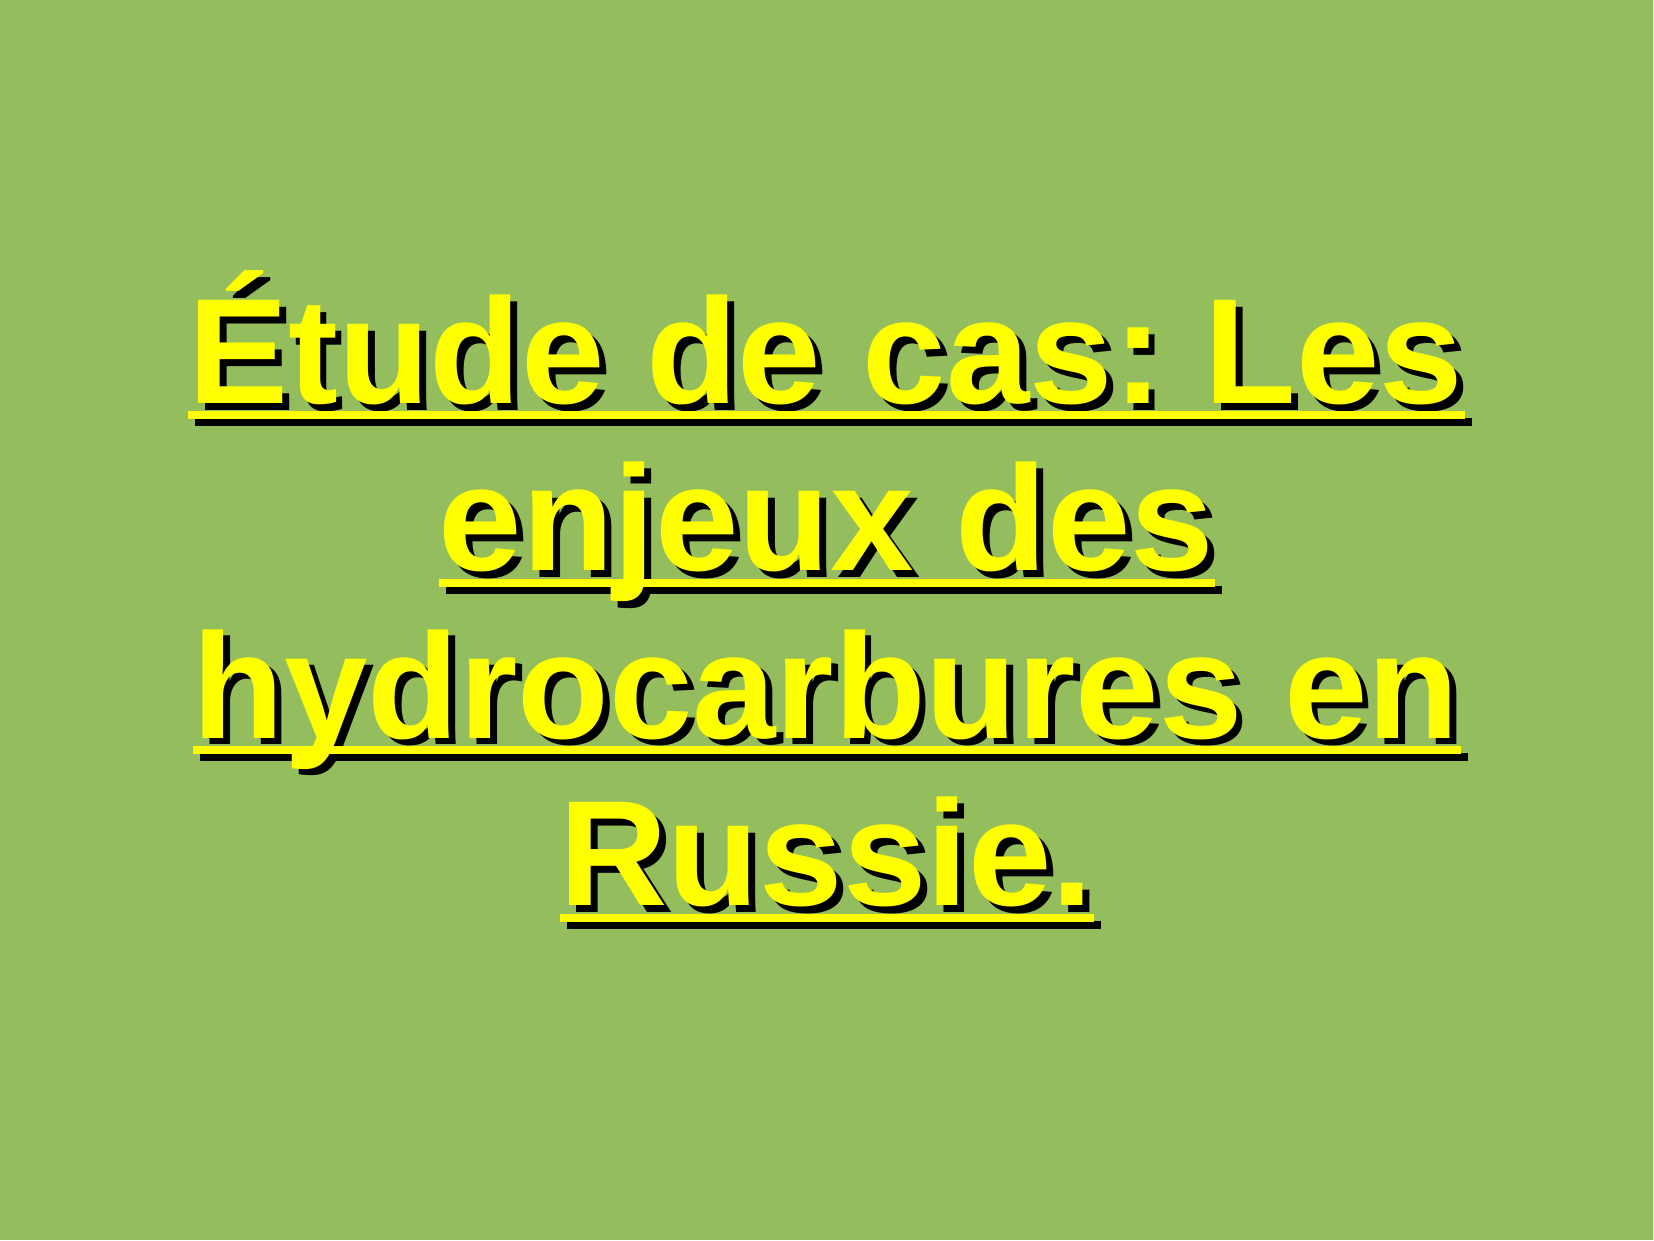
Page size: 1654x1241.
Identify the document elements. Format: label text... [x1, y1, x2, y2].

text_box Étude de cas: Les enjeux des hydrocarbures en Russie. [29, 259, 1625, 945]
